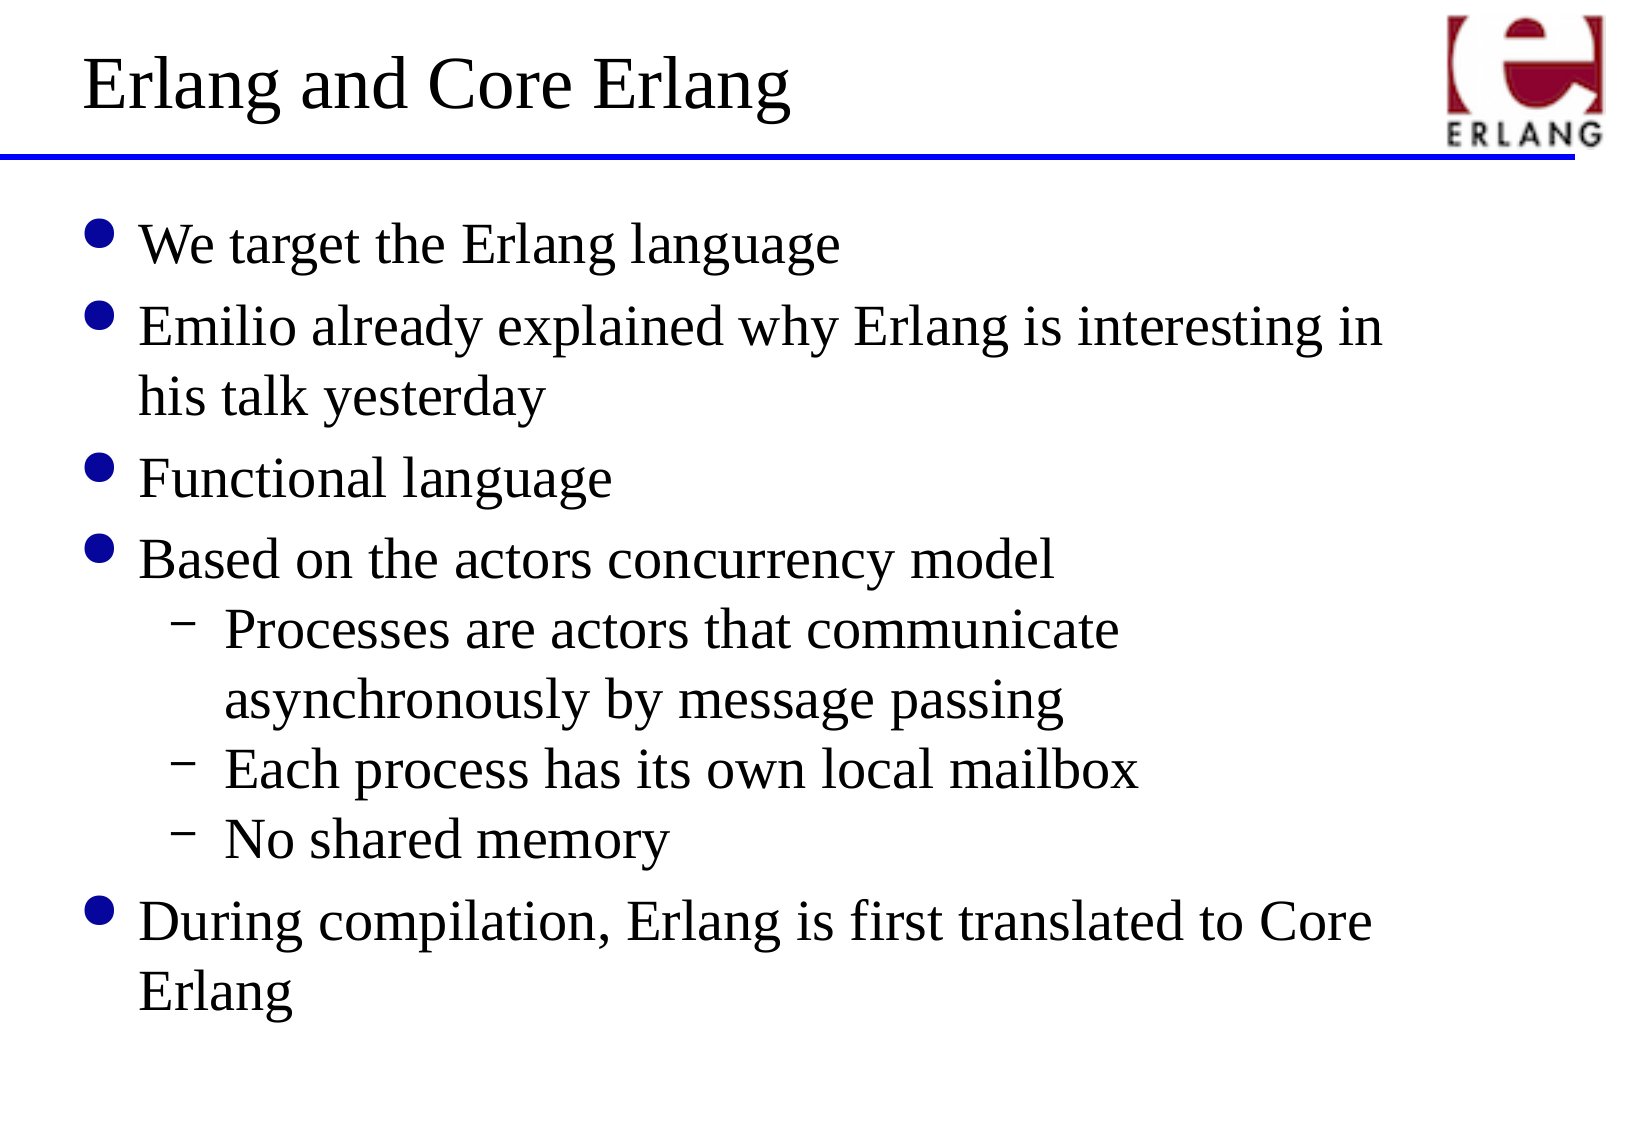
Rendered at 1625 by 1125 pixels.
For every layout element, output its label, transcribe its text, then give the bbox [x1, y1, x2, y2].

list We target the Erlang language Emilio already explained why Erlang is interesting in his talk yesterday Functional language Based on the actors concurrency model Processes are actors that communicate asynchronously by message passing Each process has its own local mailbox No shared memory During compilation, Erlang is first translated to Core Erlang [67, 198, 1478, 1061]
picture [1446, 14, 1606, 150]
title Erlang and Core Erlang [67, 27, 1446, 131]
